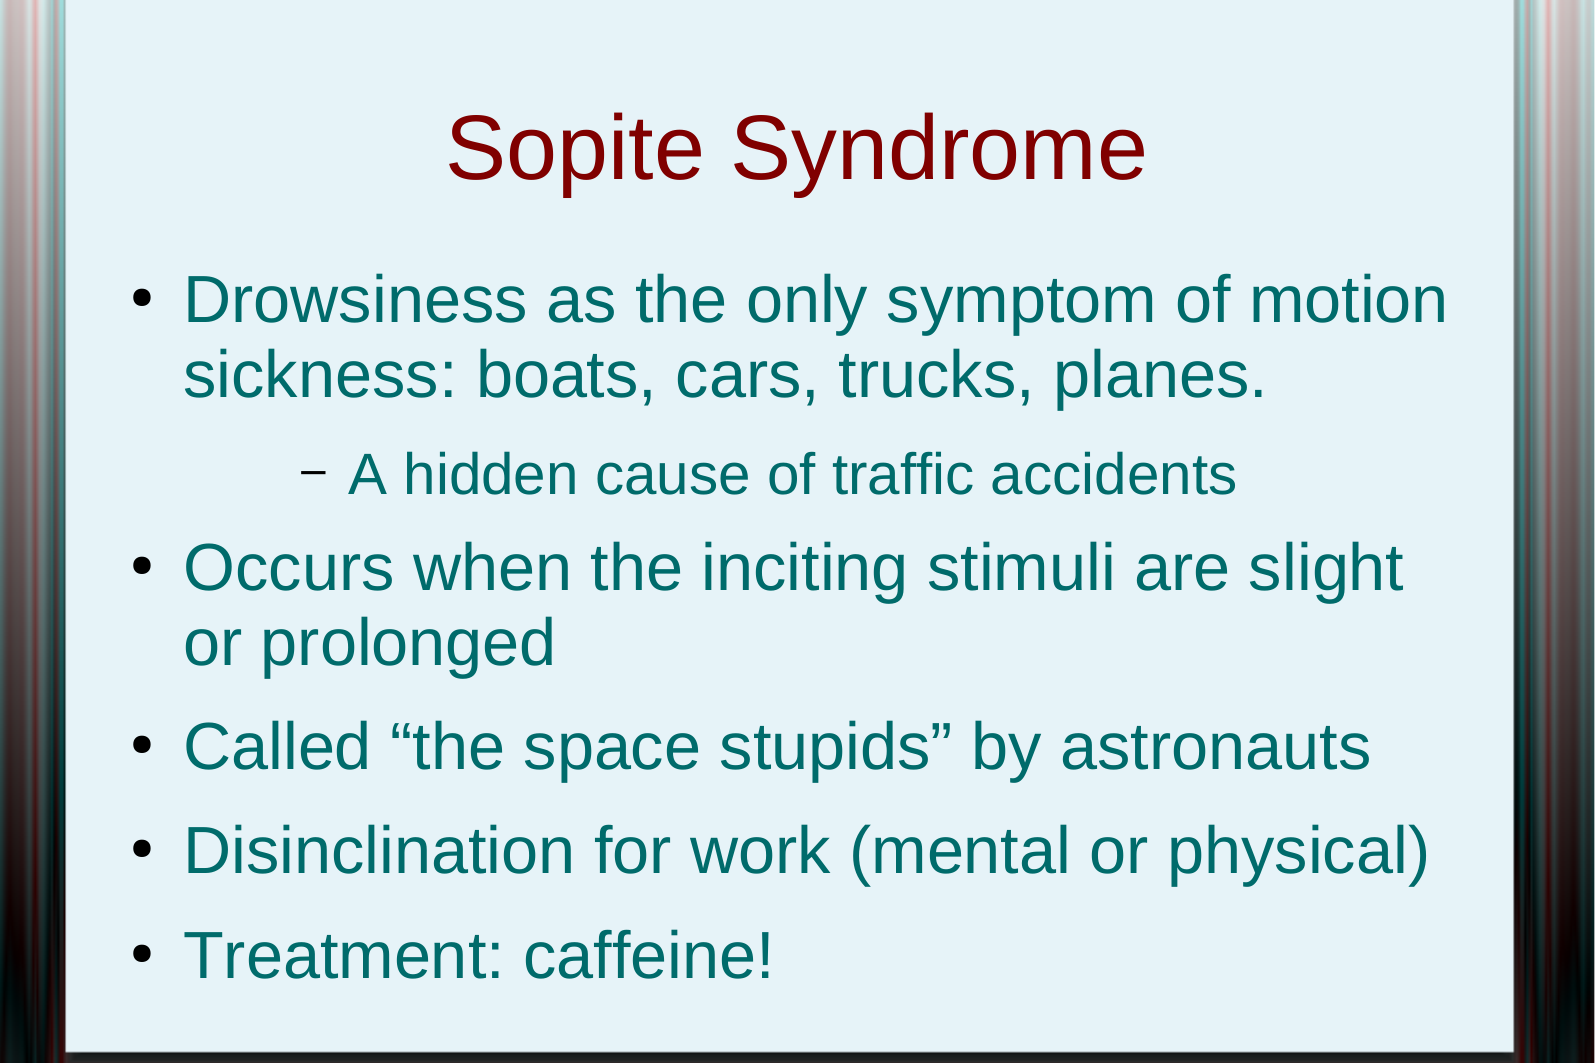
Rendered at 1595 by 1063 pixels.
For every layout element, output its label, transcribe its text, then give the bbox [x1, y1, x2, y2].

list Drowsiness as the only symptom of motion sickness: boats, cars, trucks, planes. A hidden cause of traffic accidents Occurs when the inciting stimuli are slight or prolonged Called “the space stupids” by astronauts Disinclination for work (mental or physical) Treatment: caffeine! [112, 262, 1463, 1013]
picture [0, 0, 1595, 1063]
title Sopite Syndrome [113, 75, 1481, 220]
